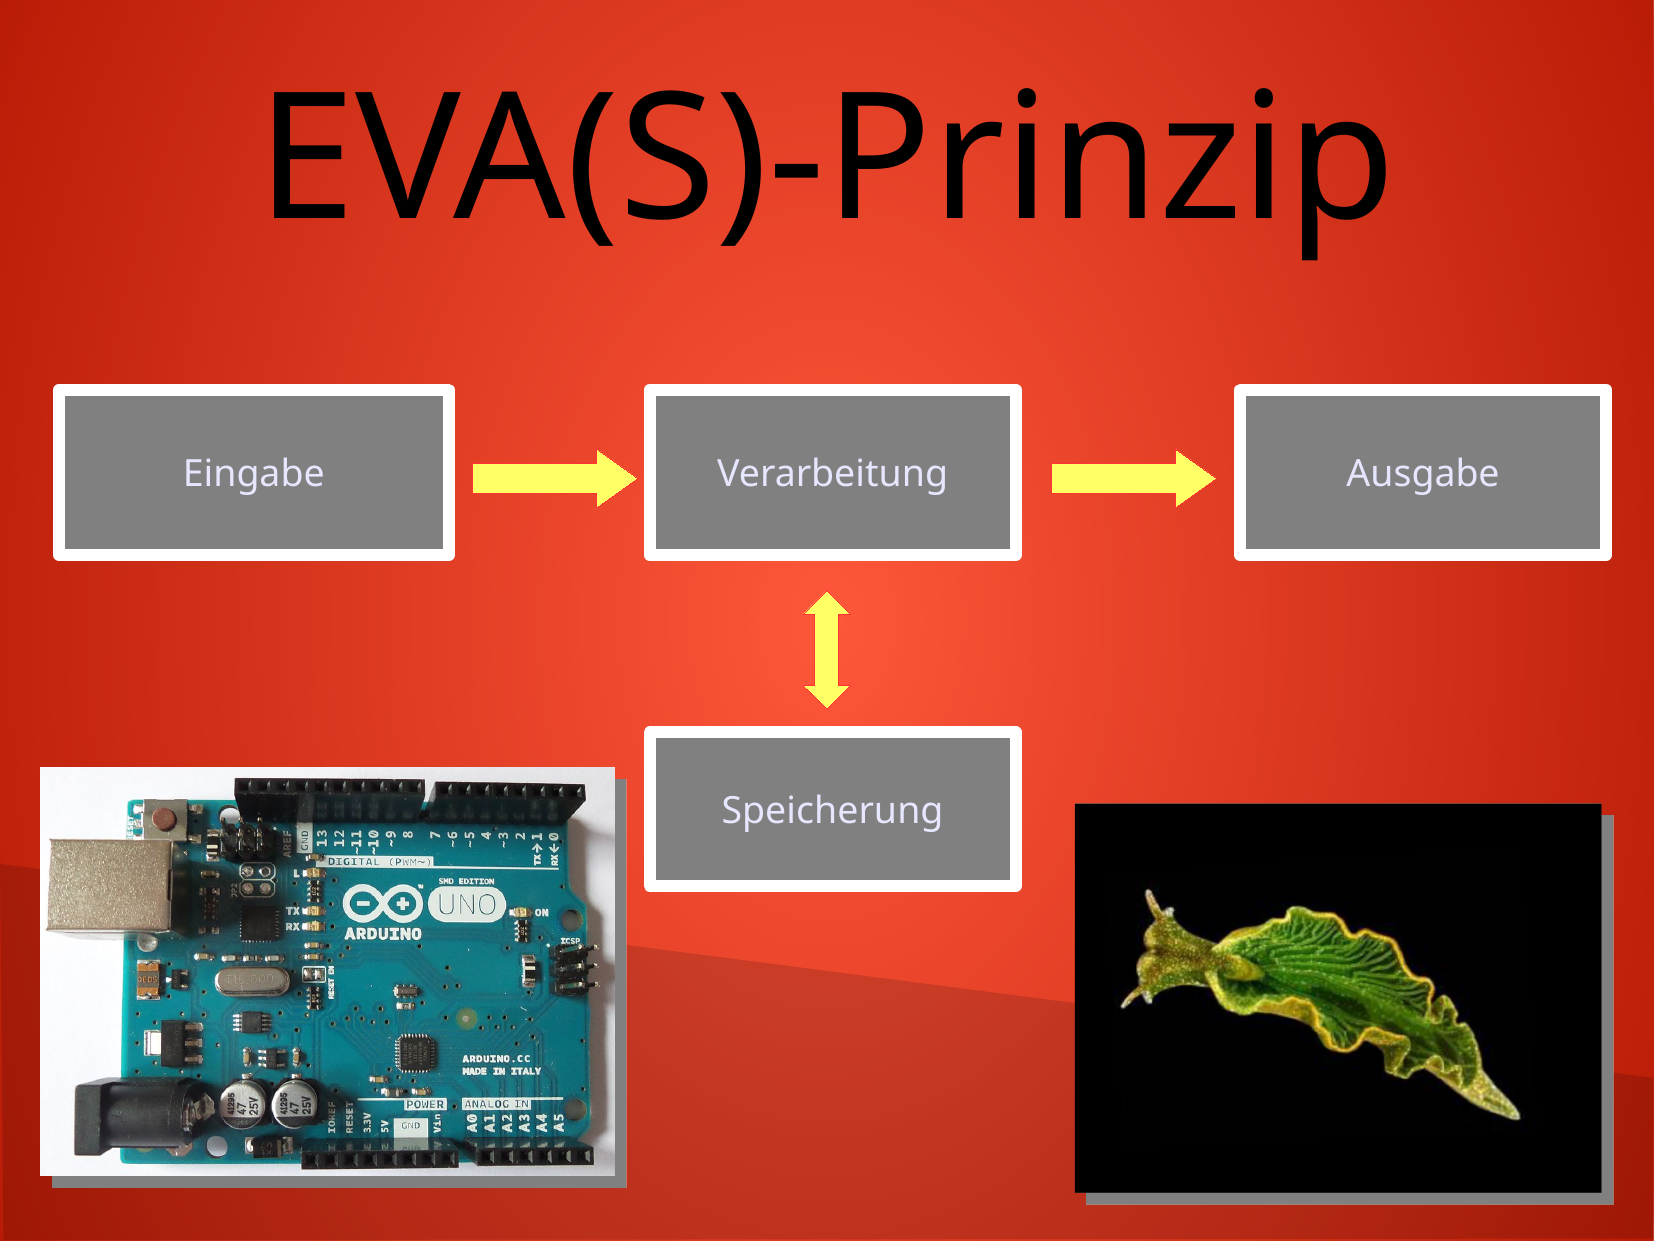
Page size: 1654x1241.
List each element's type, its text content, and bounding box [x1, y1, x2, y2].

text_box Speicherung [649, 732, 1016, 886]
picture [40, 767, 615, 1176]
text_box Eingabe [59, 389, 449, 556]
text_box Ausgabe [1240, 389, 1607, 556]
text_box [1051, 448, 1217, 508]
picture [1074, 803, 1602, 1193]
text_box [472, 448, 638, 508]
title EVA(S)-Prinzip [82, 47, 1571, 253]
text_box [803, 590, 851, 709]
text_box Verarbeitung [649, 389, 1016, 556]
